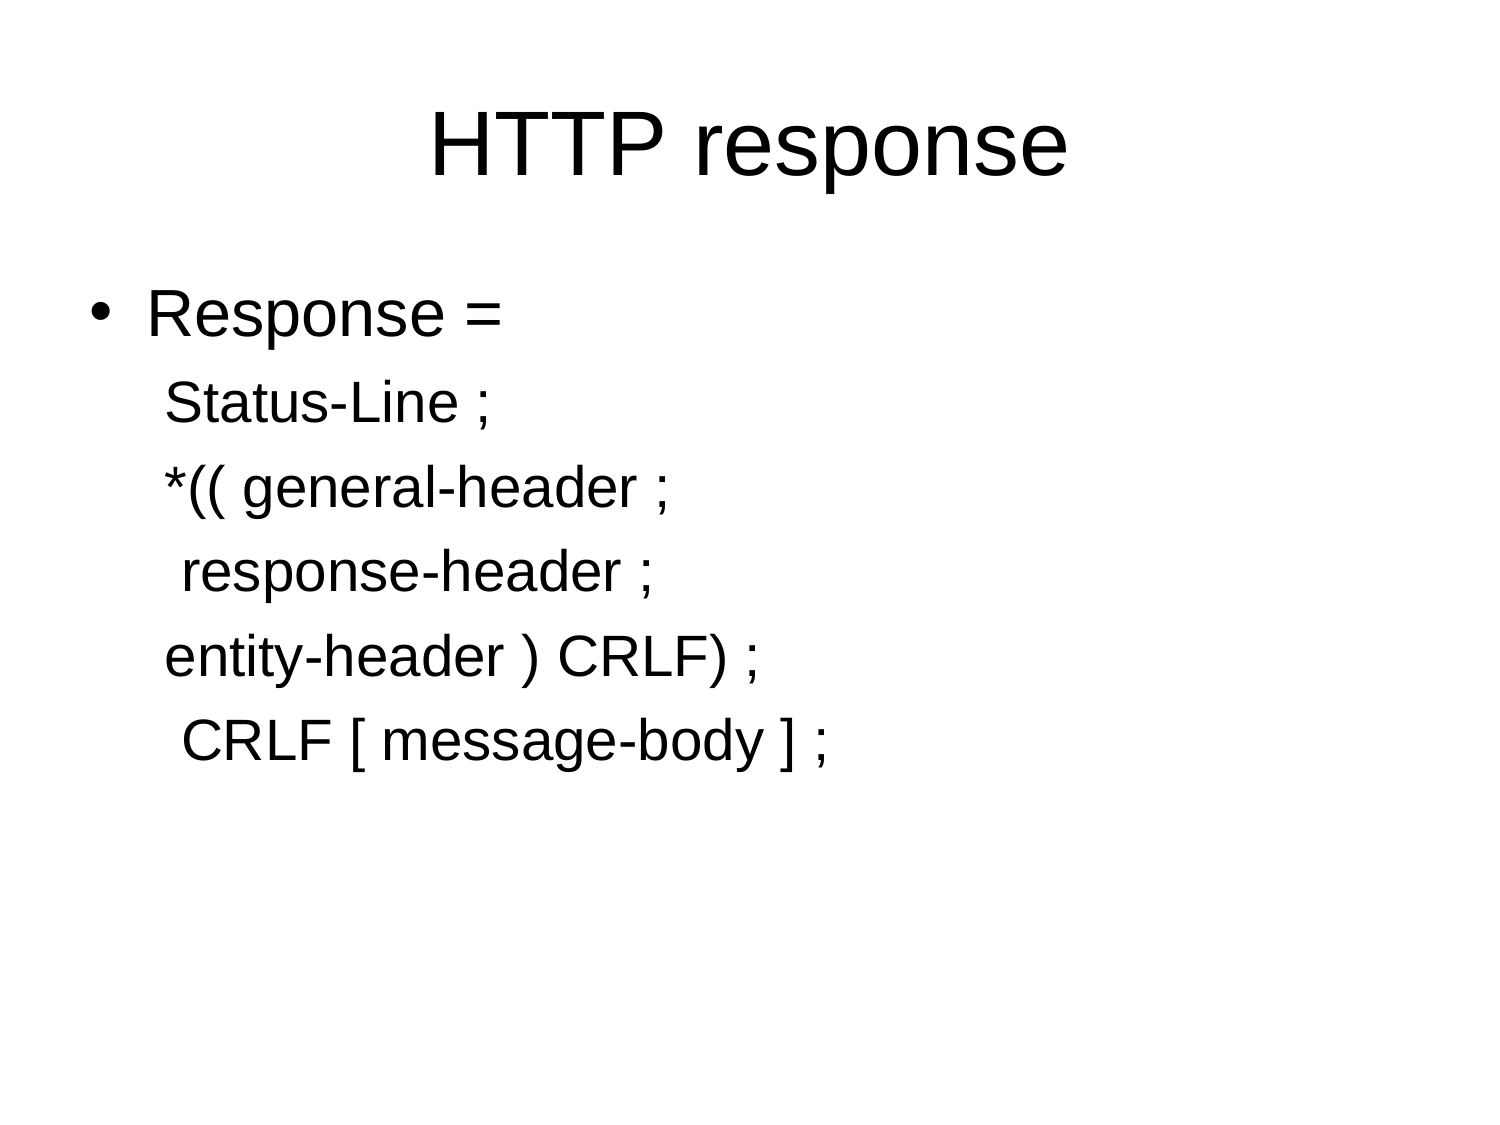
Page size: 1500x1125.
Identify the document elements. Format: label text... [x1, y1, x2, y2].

title HTTP response [75, 45, 1426, 233]
list Response = Status-Line ; *(( general-header ; response-header ; entity-header ) CRLF) ; CRLF [ message-body ] ; [75, 262, 1426, 1005]
